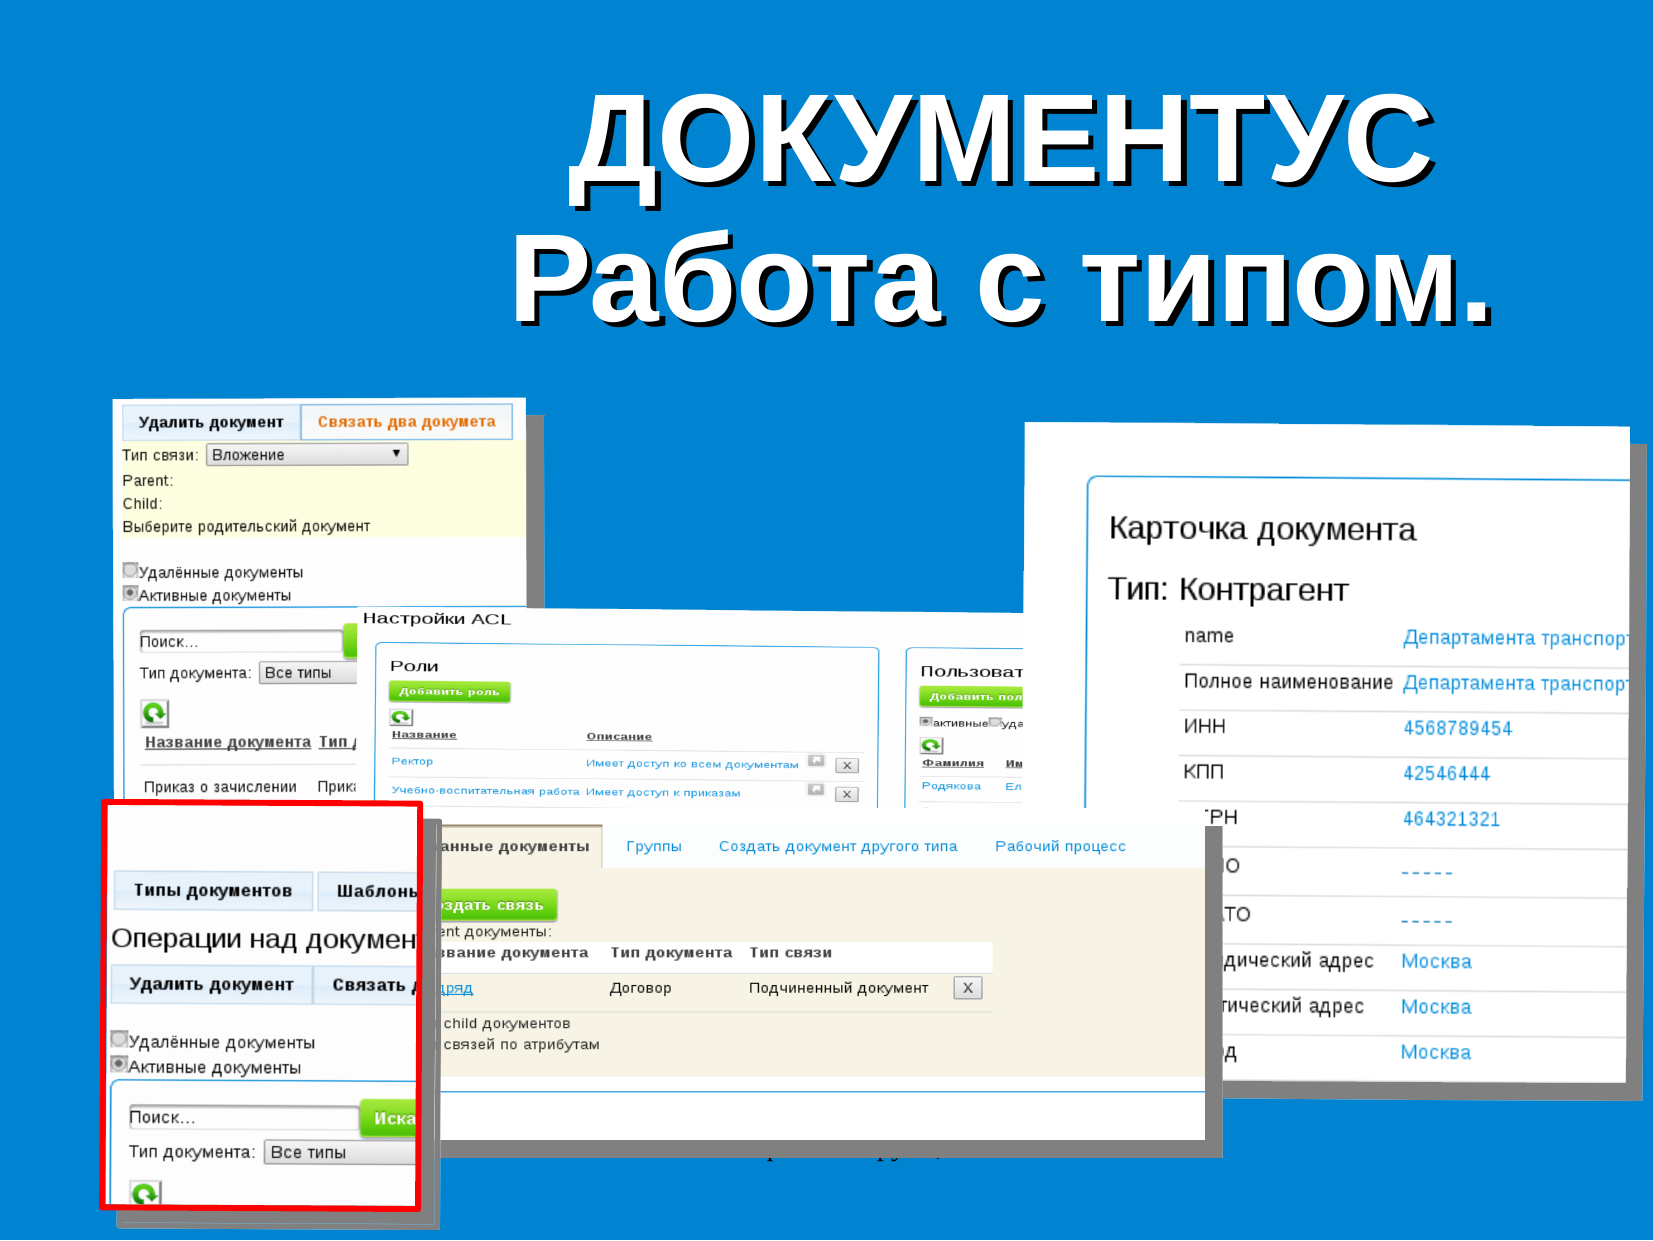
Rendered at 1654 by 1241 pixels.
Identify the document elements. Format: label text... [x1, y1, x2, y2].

subtitle ДОКУМЕНТУС Работа с типом. [480, 67, 1524, 348]
picture [105, 804, 418, 1207]
picture [112, 397, 1630, 1140]
